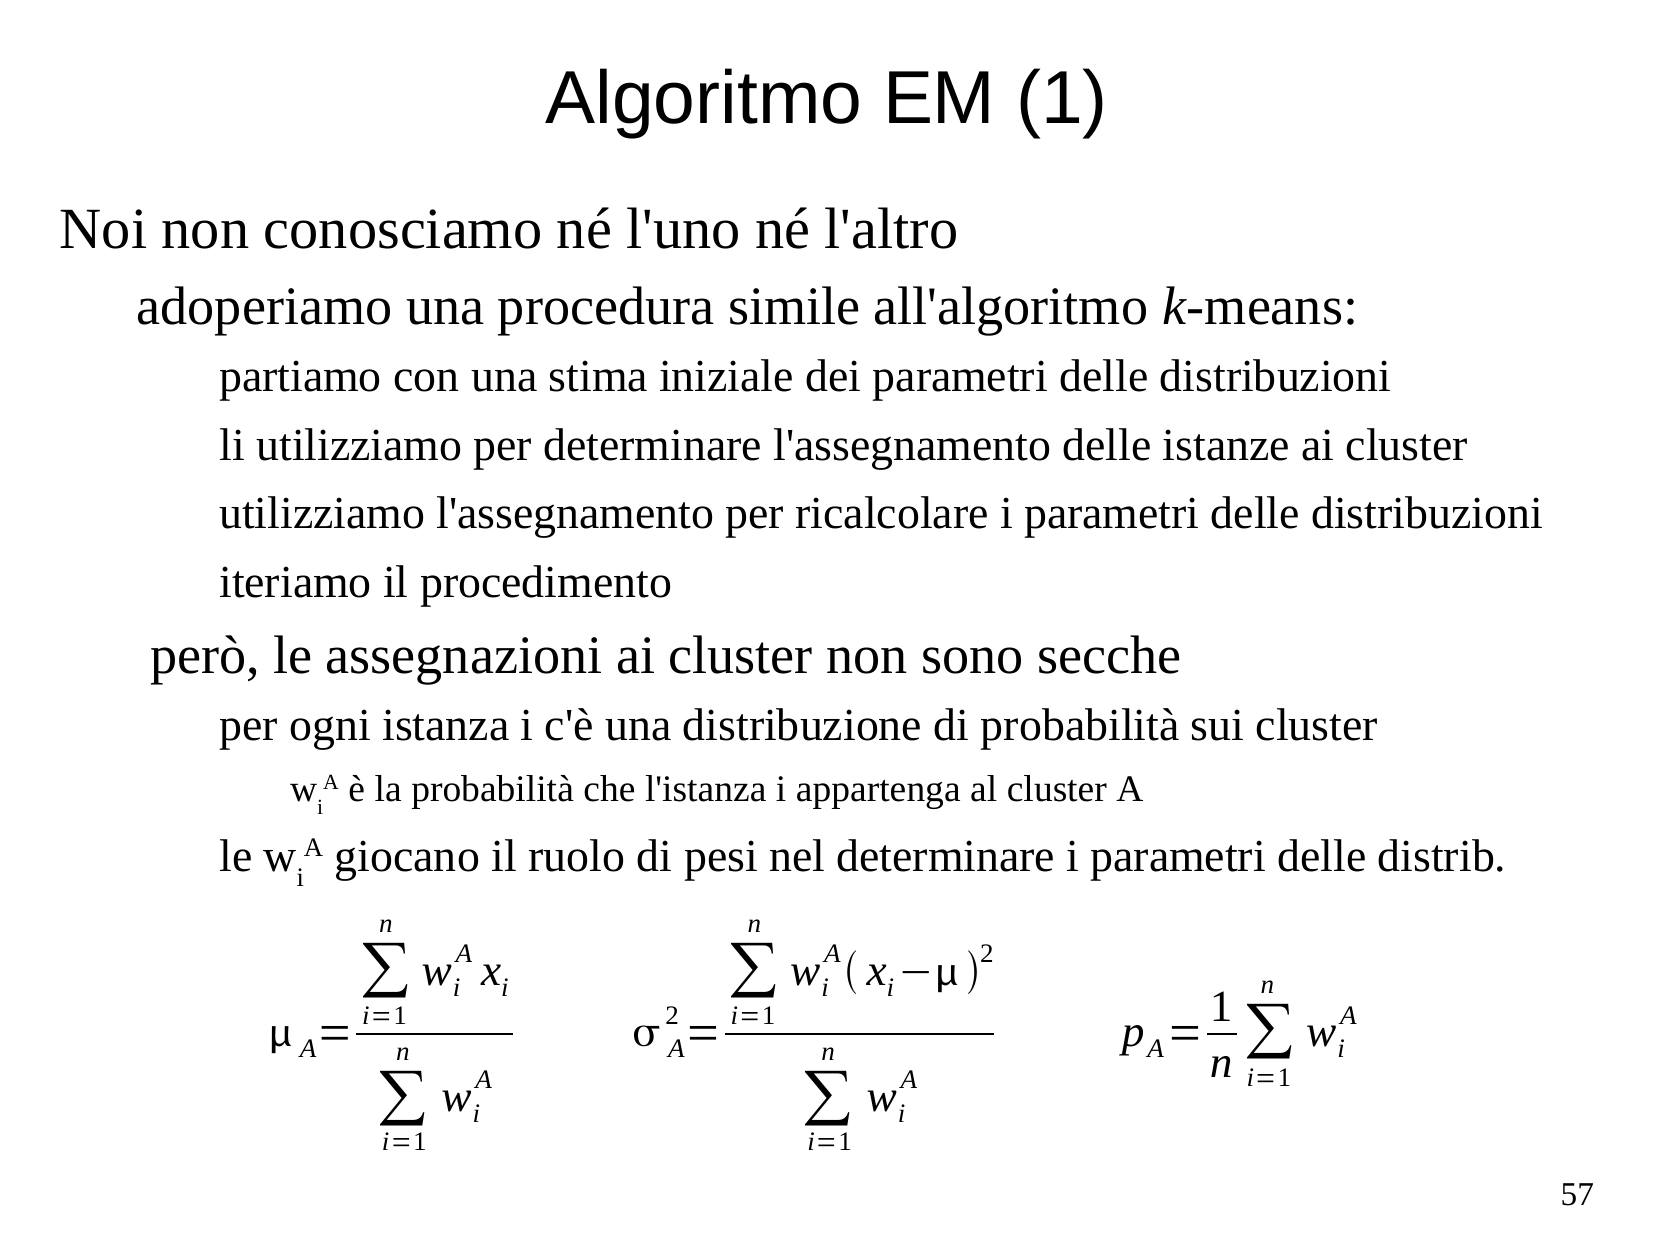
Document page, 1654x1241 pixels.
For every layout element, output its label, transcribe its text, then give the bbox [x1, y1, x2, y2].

title Algoritmo EM (1) [37, 30, 1617, 166]
list Noi non conosciamo né l'uno né l'altro adoperiamo una procedura simile all'algoritmo k-means: partiamo con una stima iniziale dei parametri delle distribuzioni li utilizziamo per determinare l'assegnamento delle istanze ai cluster utilizziamo l'assegnamento per ricalcolare i parametri delle distribuzioni iteriamo il procedimento però, le assegnazioni ai cluster non sono secche per ogni istanza i c'è una distribuzione di probabilità sui cluster wiA è la probabilità che l'istanza i appartenga al cluster A le wiA giocano il ruolo di pesi nel determinare i parametri delle distrib. [42, 196, 1612, 1187]
chart [257, 909, 1368, 1158]
